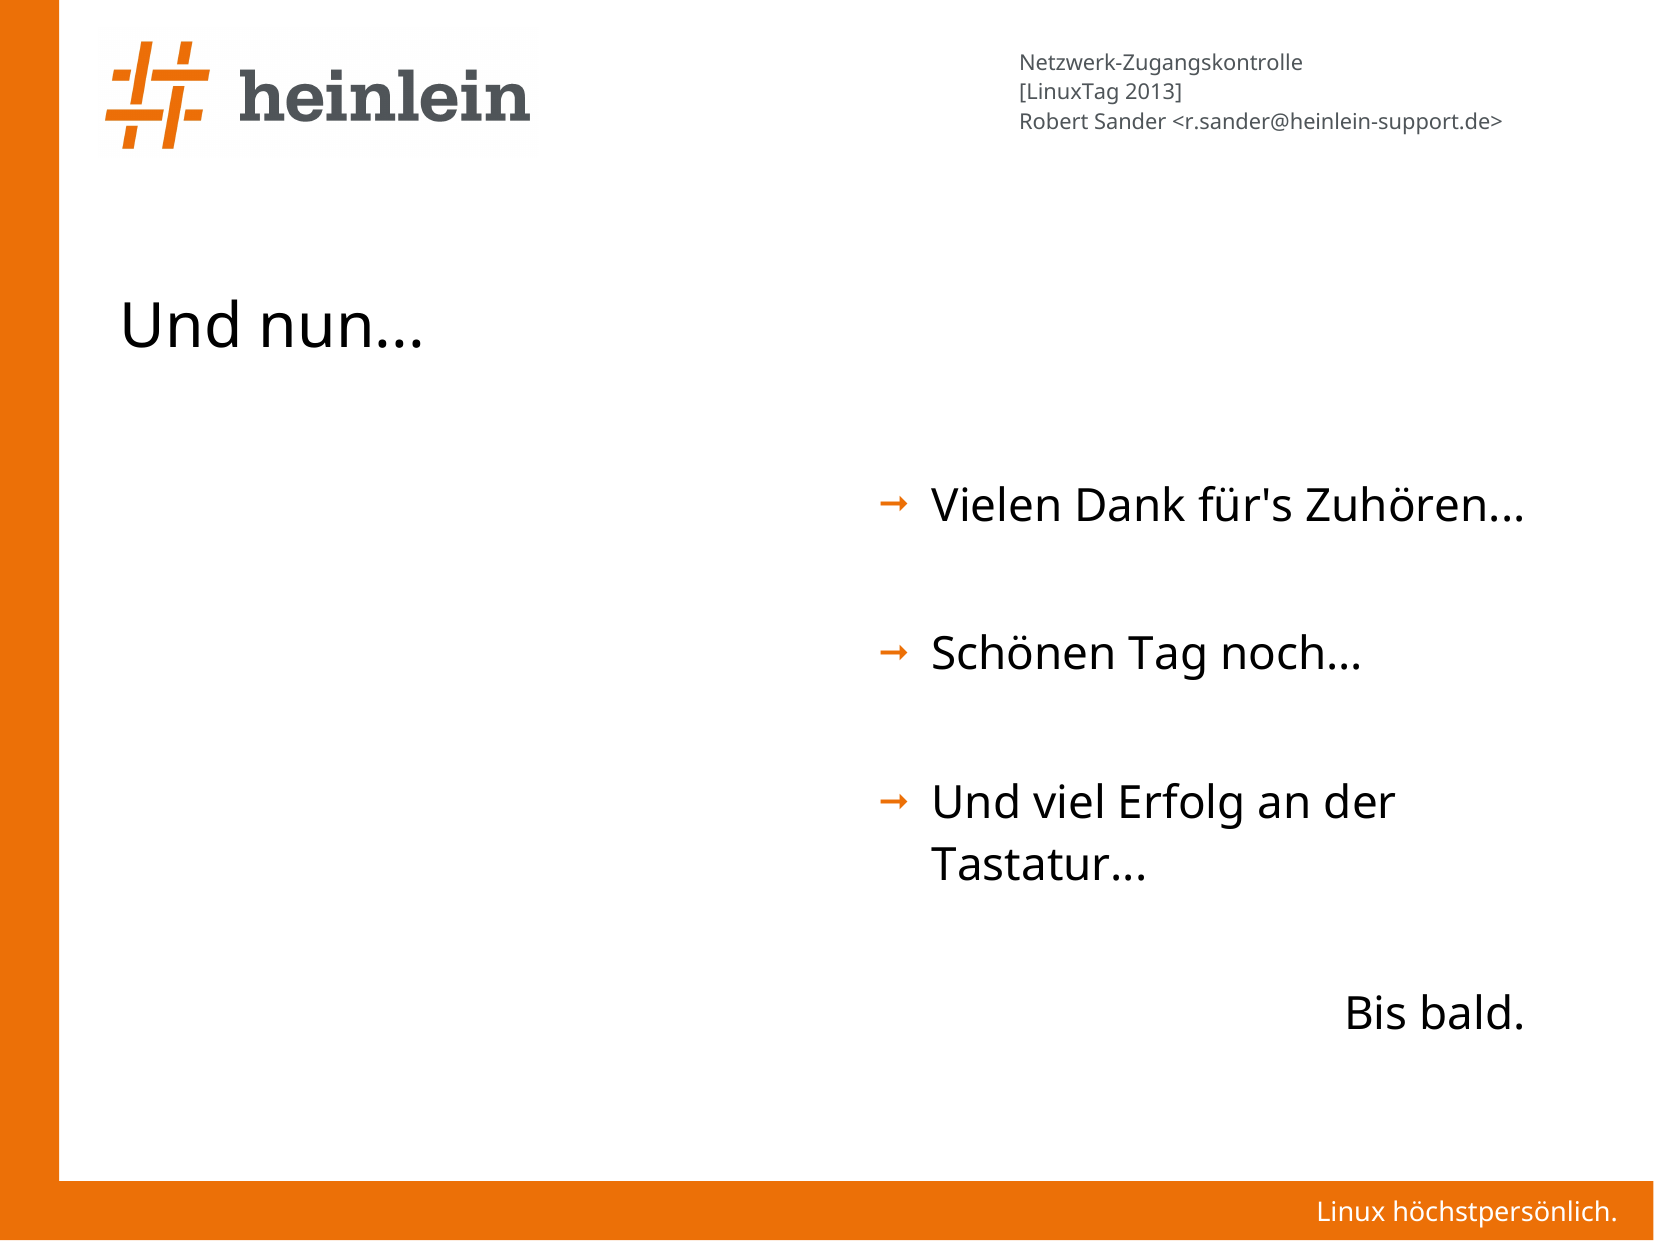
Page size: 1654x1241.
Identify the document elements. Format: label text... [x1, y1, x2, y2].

picture [98, 27, 539, 158]
list Vielen Dank für's Zuhören... Schönen Tag noch... Und viel Erfolg an der Tastatur... Bis bald. [860, 471, 1570, 1146]
title Und nun... [119, 248, 1538, 367]
